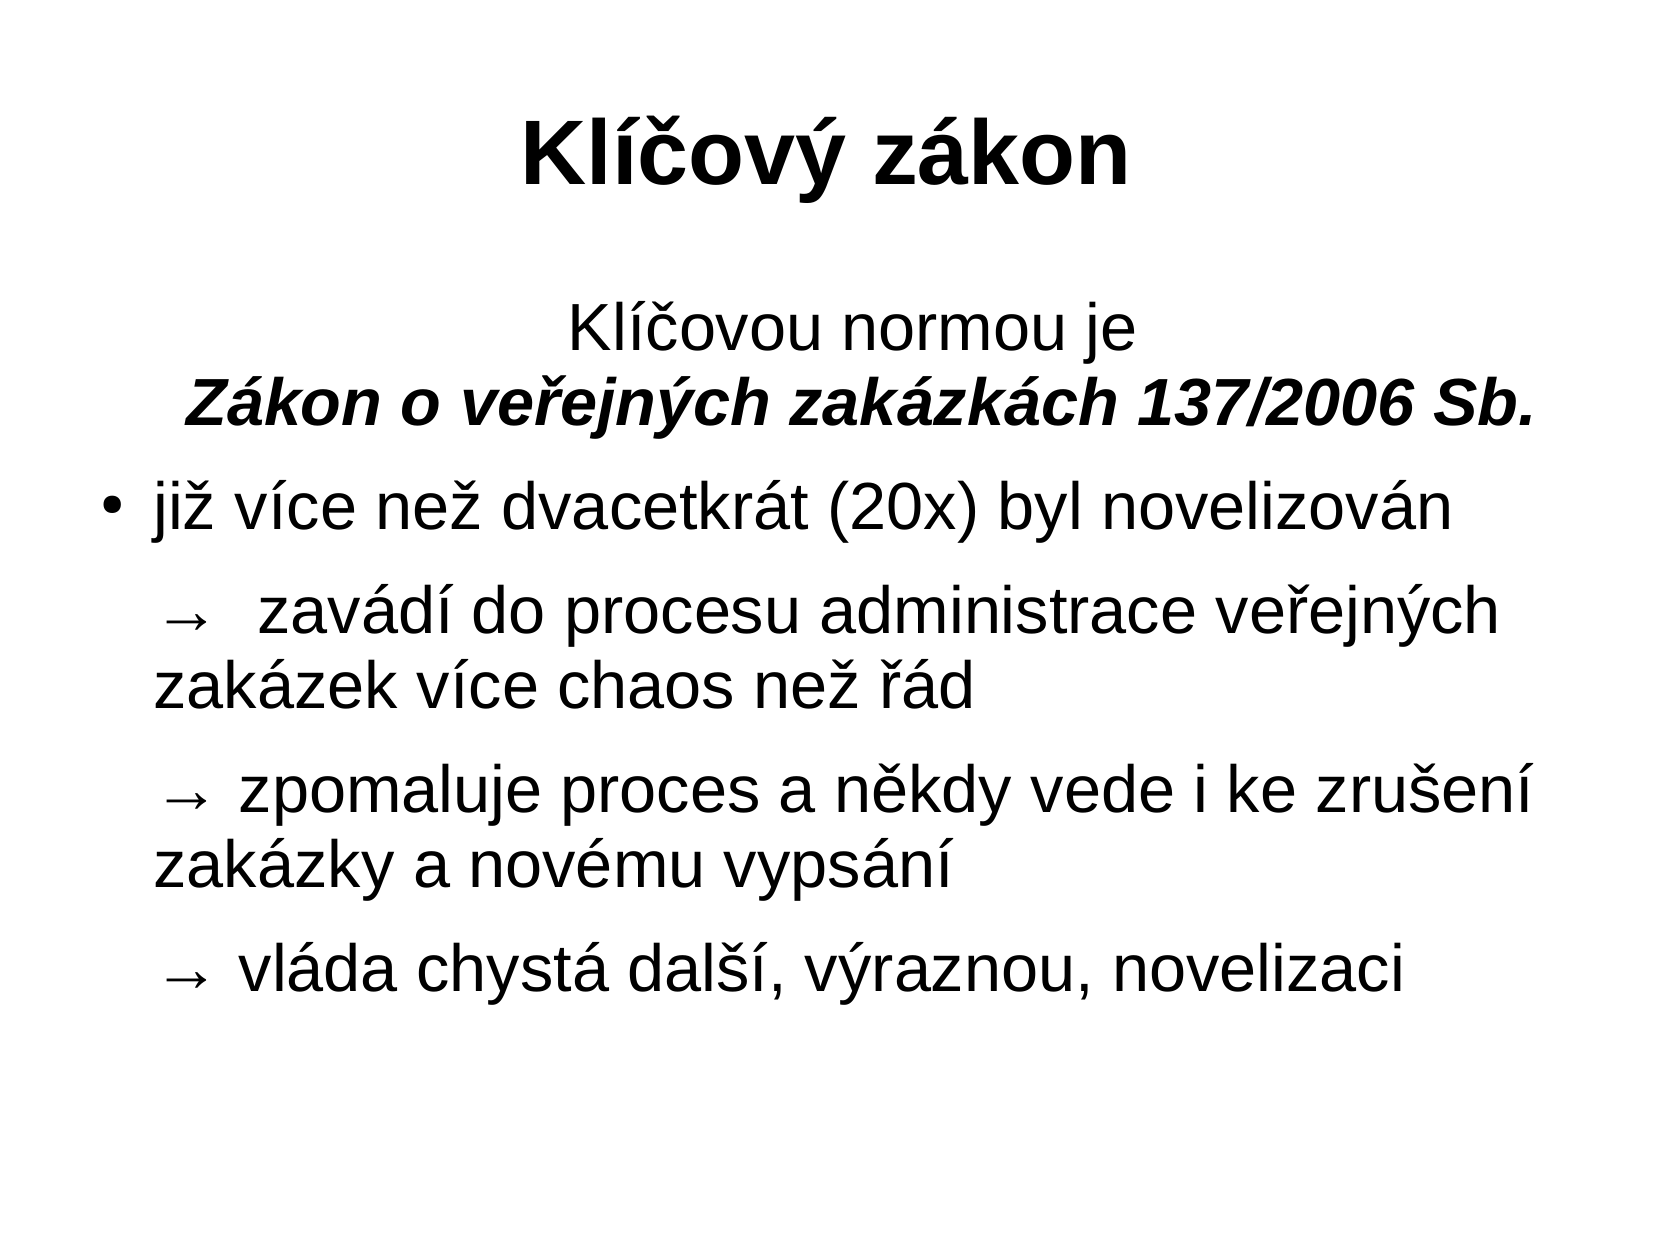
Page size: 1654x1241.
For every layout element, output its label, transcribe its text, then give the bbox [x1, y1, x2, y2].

title Klíčový zákon [82, 49, 1571, 257]
list Klíčovou normou je Zákon o veřejných zakázkách 137/2006 Sb. již více než dvacetkrát (20x) byl novelizován → zavádí do procesu administrace veřejných zakázek více chaos než řád → zpomaluje proces a někdy vede i ke zrušení zakázky a novému vypsání → vláda chystá další, výraznou, novelizaci [82, 290, 1571, 1109]
